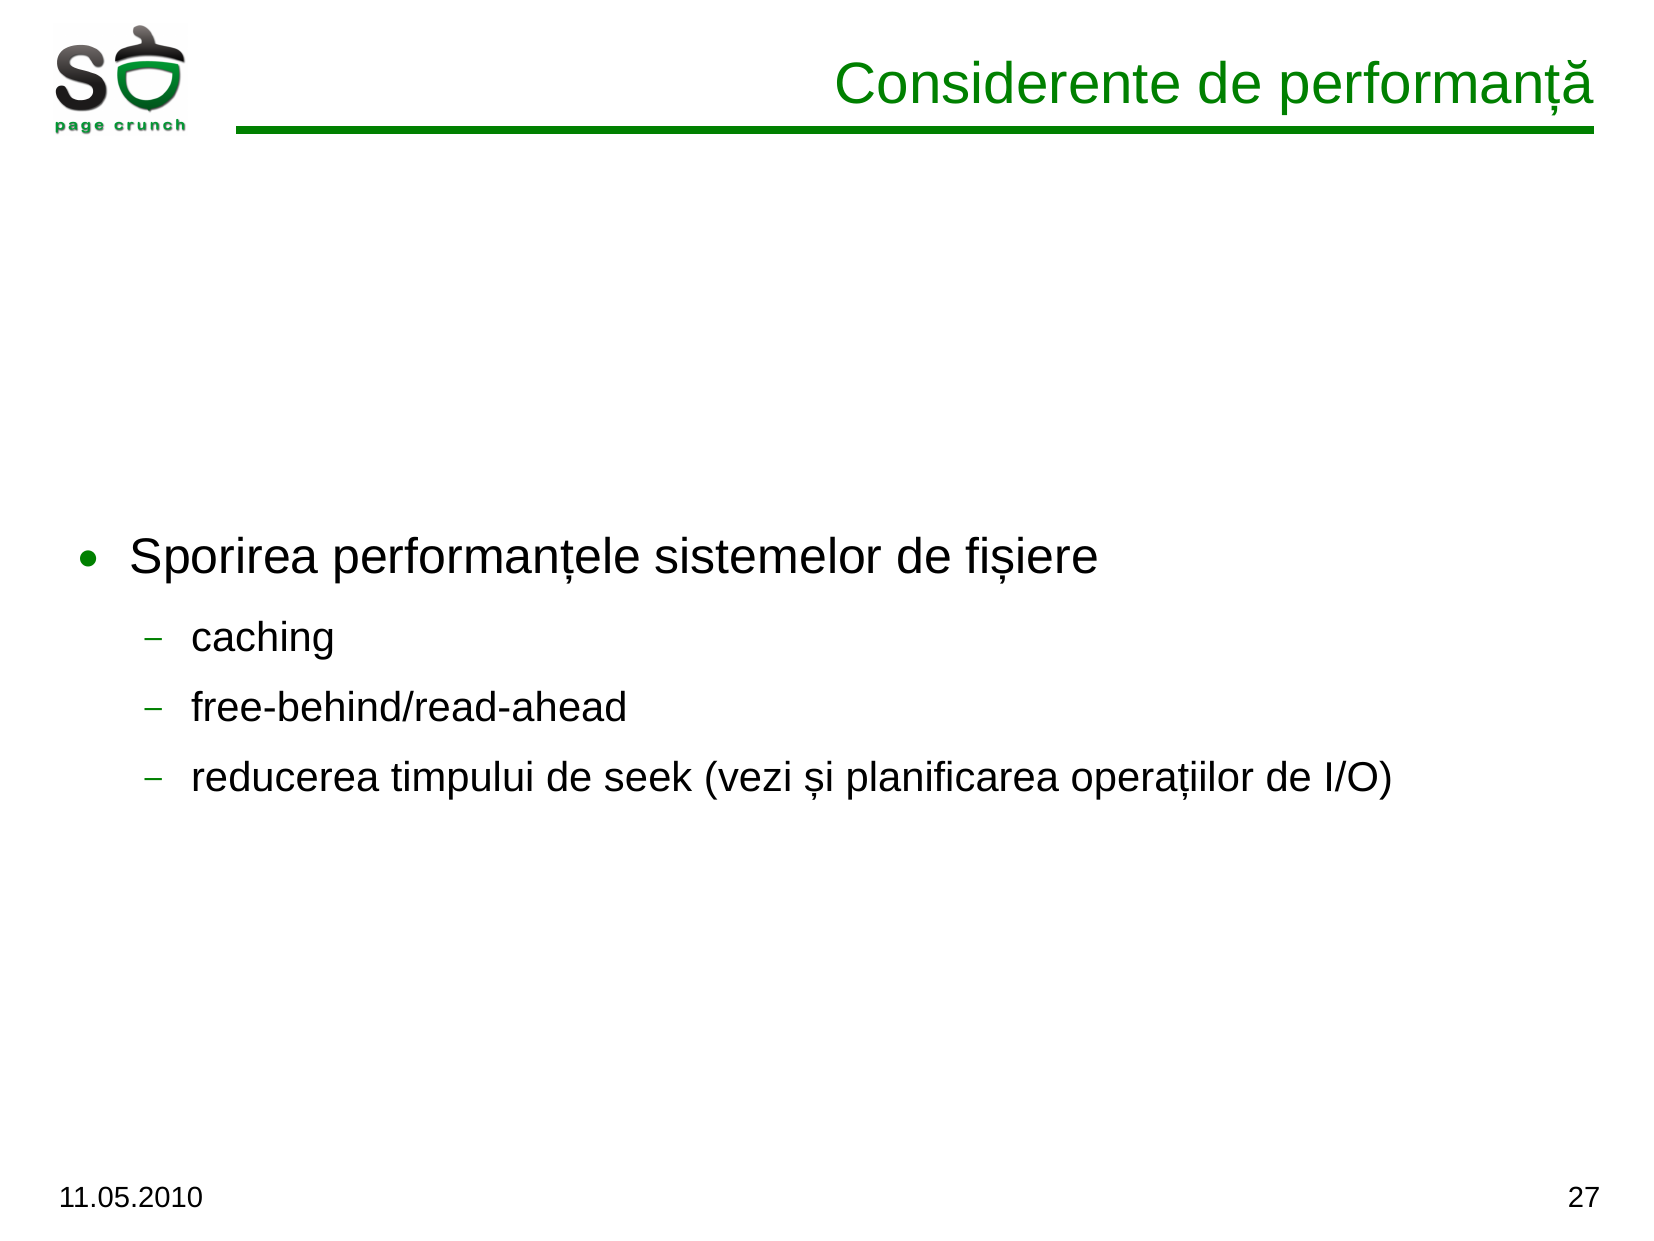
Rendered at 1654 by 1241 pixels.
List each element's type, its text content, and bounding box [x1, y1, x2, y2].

title Considerente de performanță [236, 49, 1595, 119]
list Sporirea performanțele sistemelor de fișiere caching free-behind/read-ahead reducerea timpului de seek (vezi și planificarea operațiilor de I/O) [59, 177, 1595, 1152]
picture [53, 23, 188, 136]
